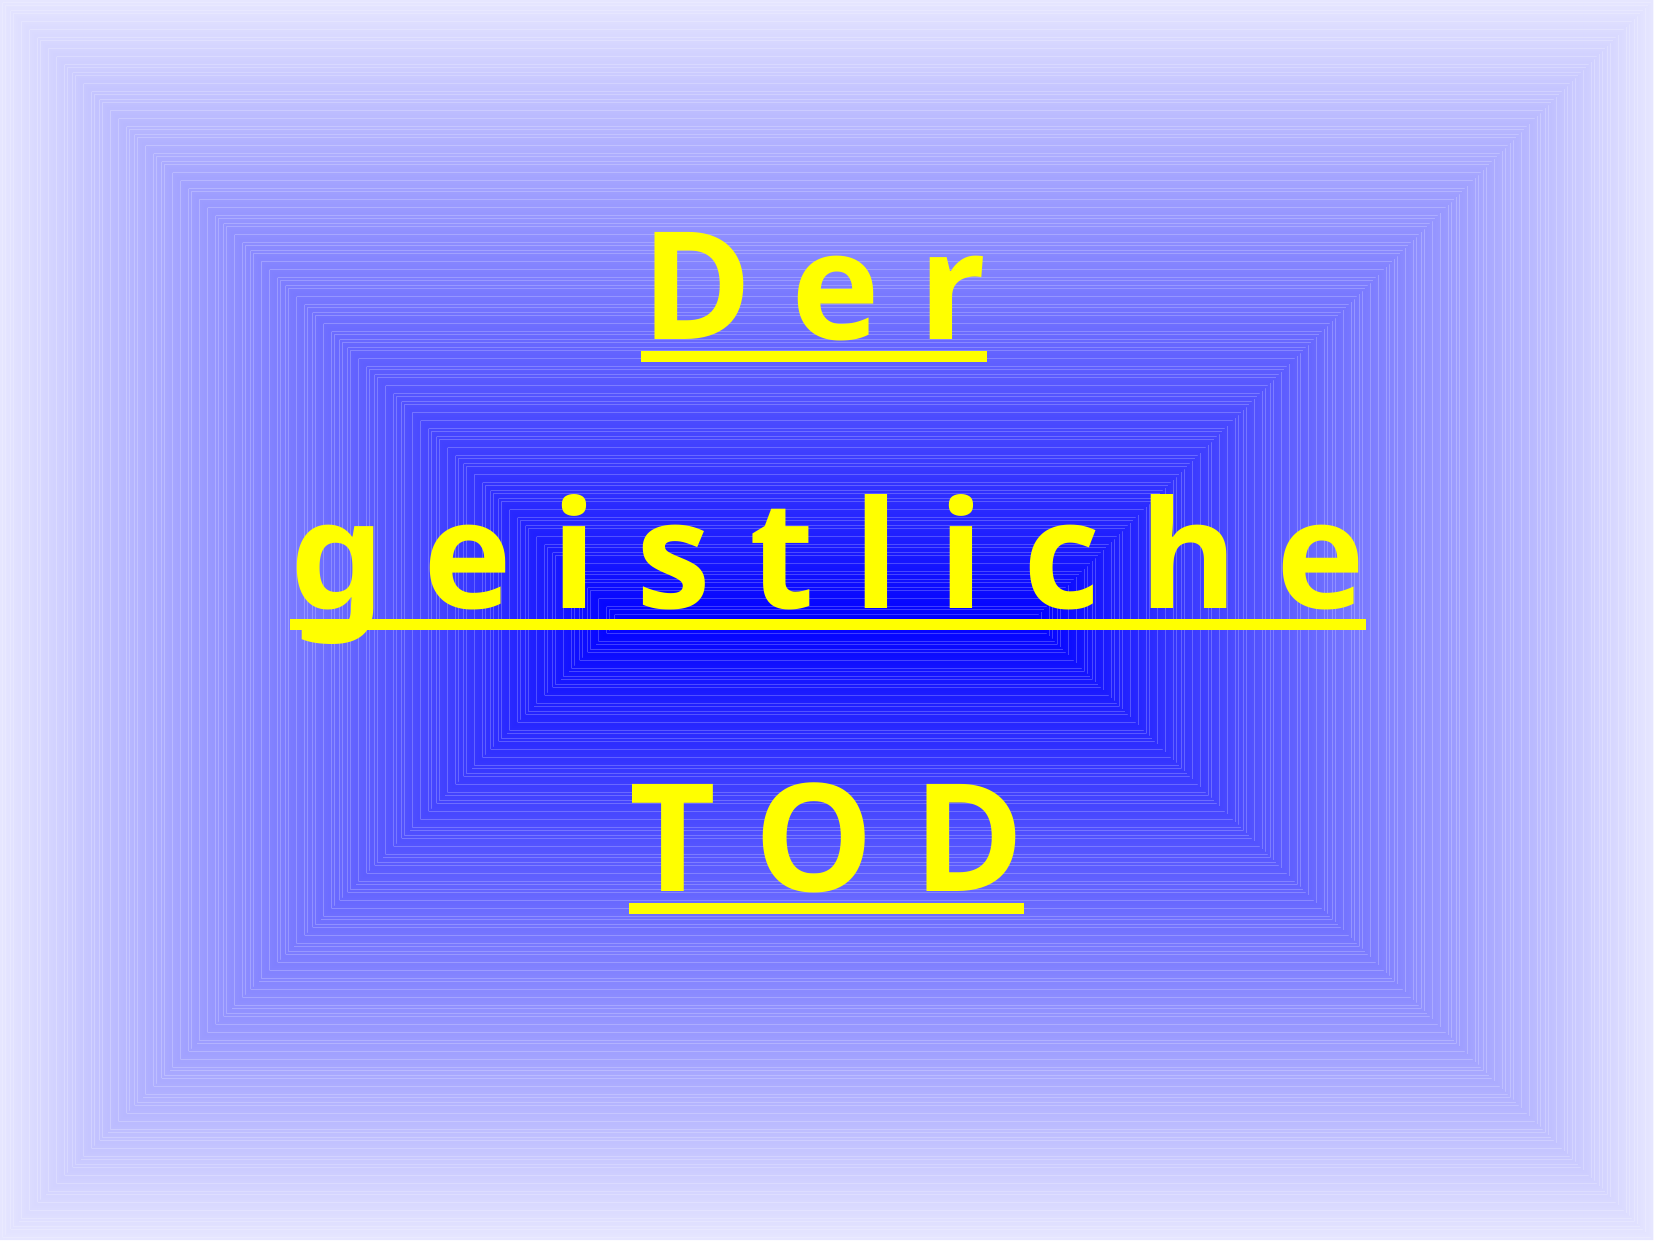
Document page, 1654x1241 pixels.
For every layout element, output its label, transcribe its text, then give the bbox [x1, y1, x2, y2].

text_box T O D [592, 731, 1062, 896]
text_box g e i s t l i c h e [118, 447, 1538, 612]
text_box D e r [584, 199, 1044, 364]
